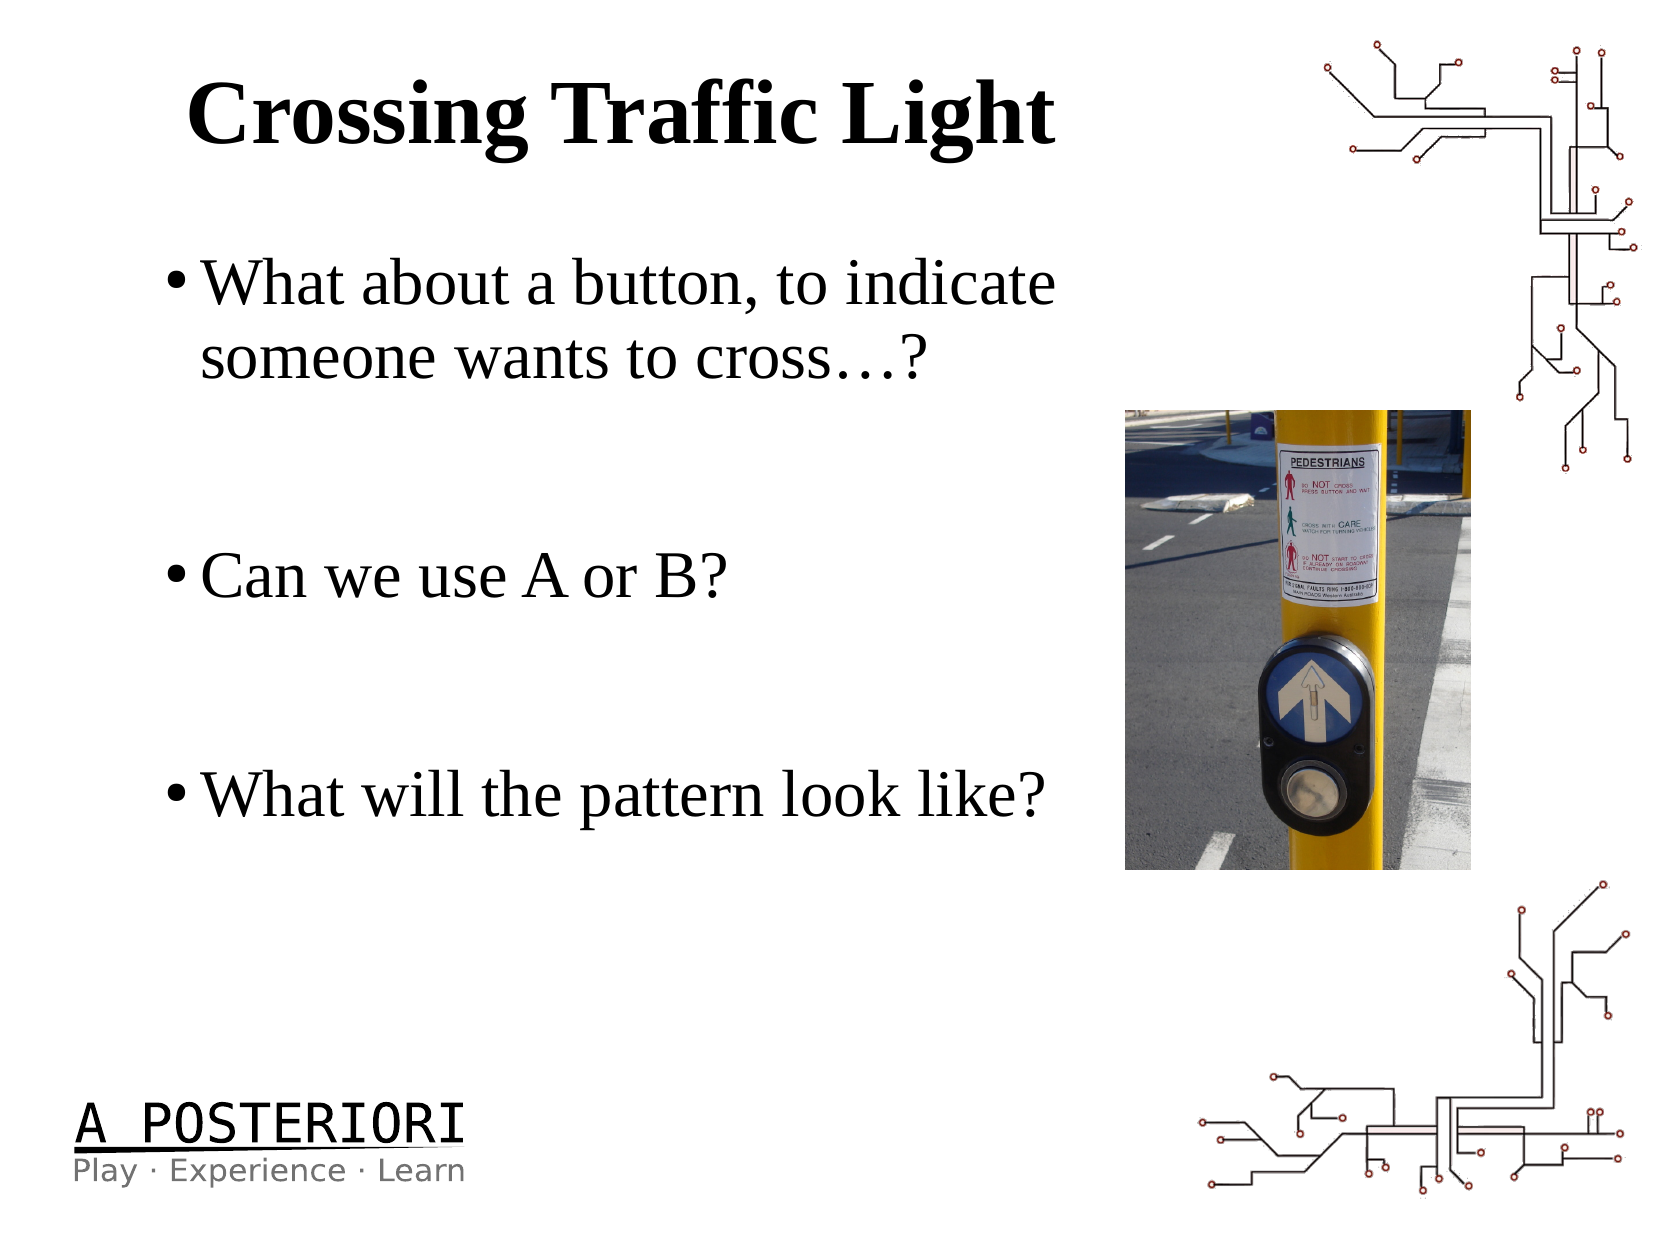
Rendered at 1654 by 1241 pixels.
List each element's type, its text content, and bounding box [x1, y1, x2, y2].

text_box What about a button, to indicate someone wants to cross…? Can we use A or B? What will the pattern look like? [43, 237, 1202, 1054]
title Crossing Traffic Light [10, 9, 1233, 217]
picture [1125, 35, 1643, 1201]
picture [73, 1101, 466, 1189]
